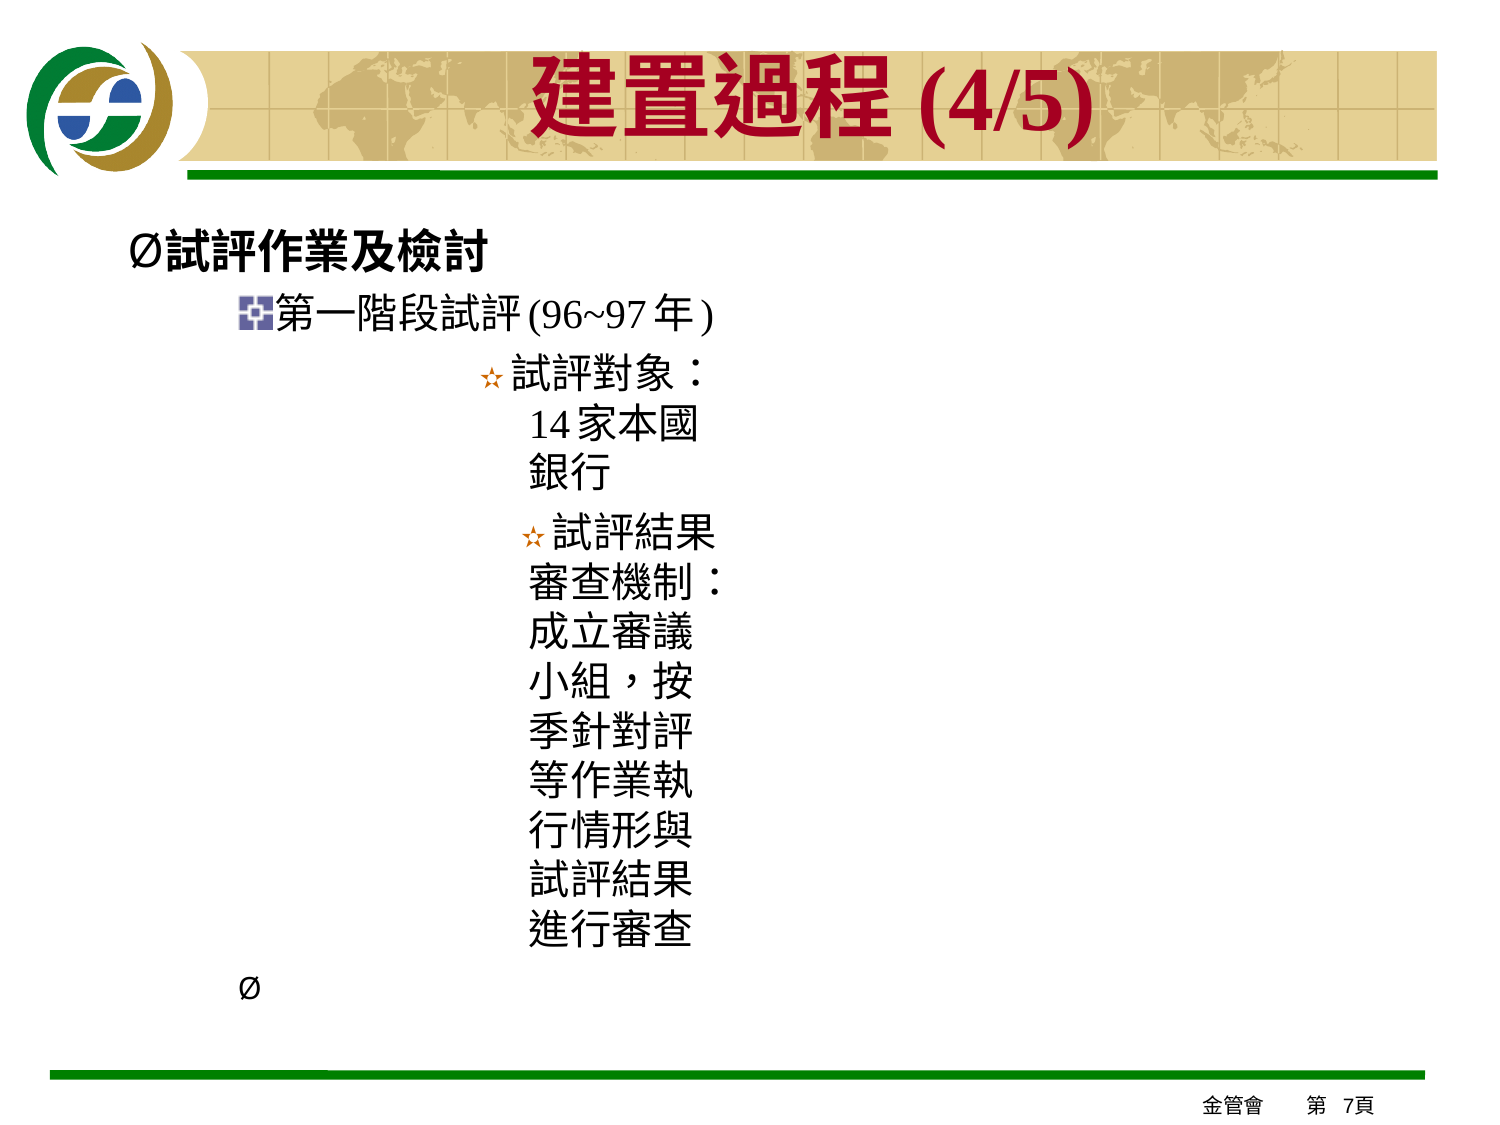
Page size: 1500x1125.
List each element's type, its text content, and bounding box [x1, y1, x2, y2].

list 試評作業及檢討 第一階段試評(96~97年) ✫試評對象：14家本國銀行 ✫試評結果審查機制：成立審議小組，按季針對評等作業執行情形與試評結果進行審查 [112, 224, 1424, 1028]
title 建置過程(4/5) [174, 24, 1450, 163]
